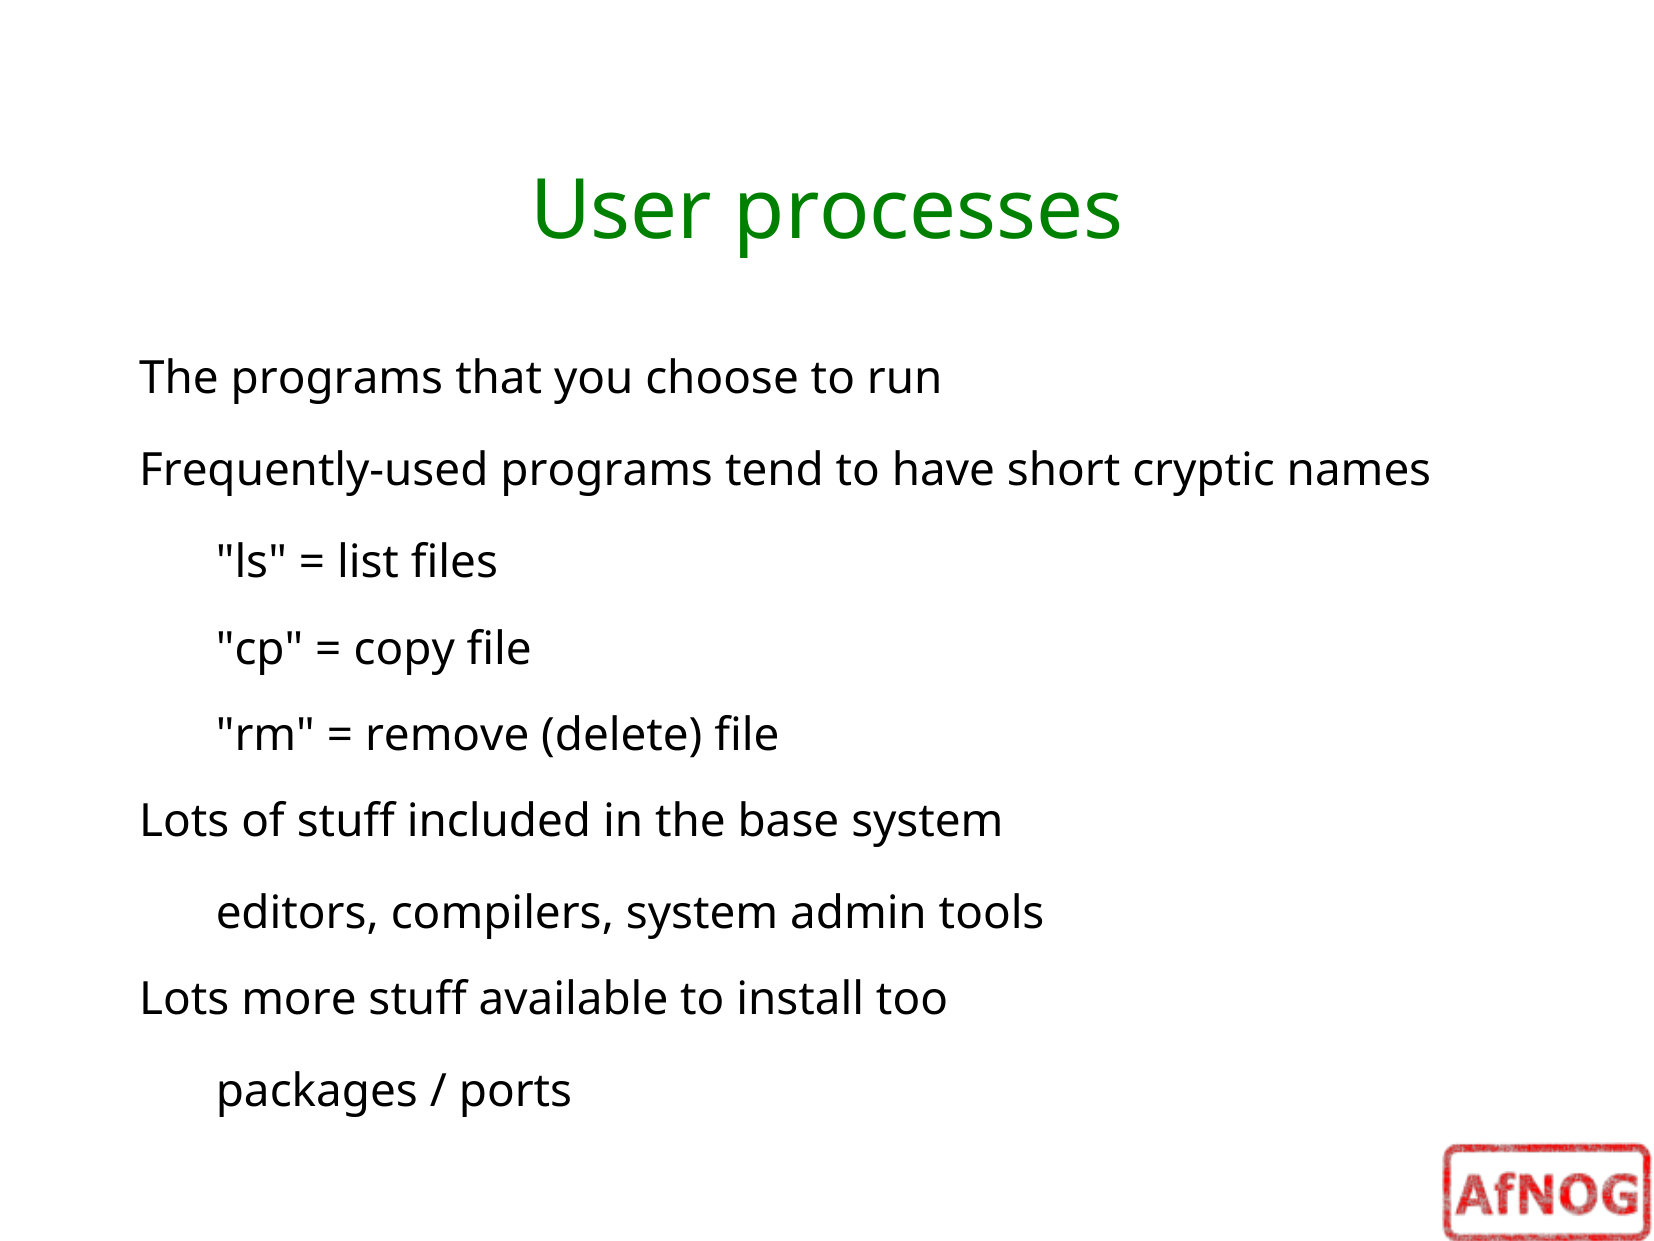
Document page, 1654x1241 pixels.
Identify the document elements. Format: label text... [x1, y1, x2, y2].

picture [1441, 1141, 1654, 1241]
title User processes [121, 102, 1533, 311]
list The programs that you choose to run Frequently-used programs tend to have short cryptic names "ls" = list files "cp" = copy file "rm" = remove (delete) file Lots of stuff included in the base system editors, compilers, system admin tools Lots more stuff available to install too packages / ports [121, 344, 1533, 1127]
